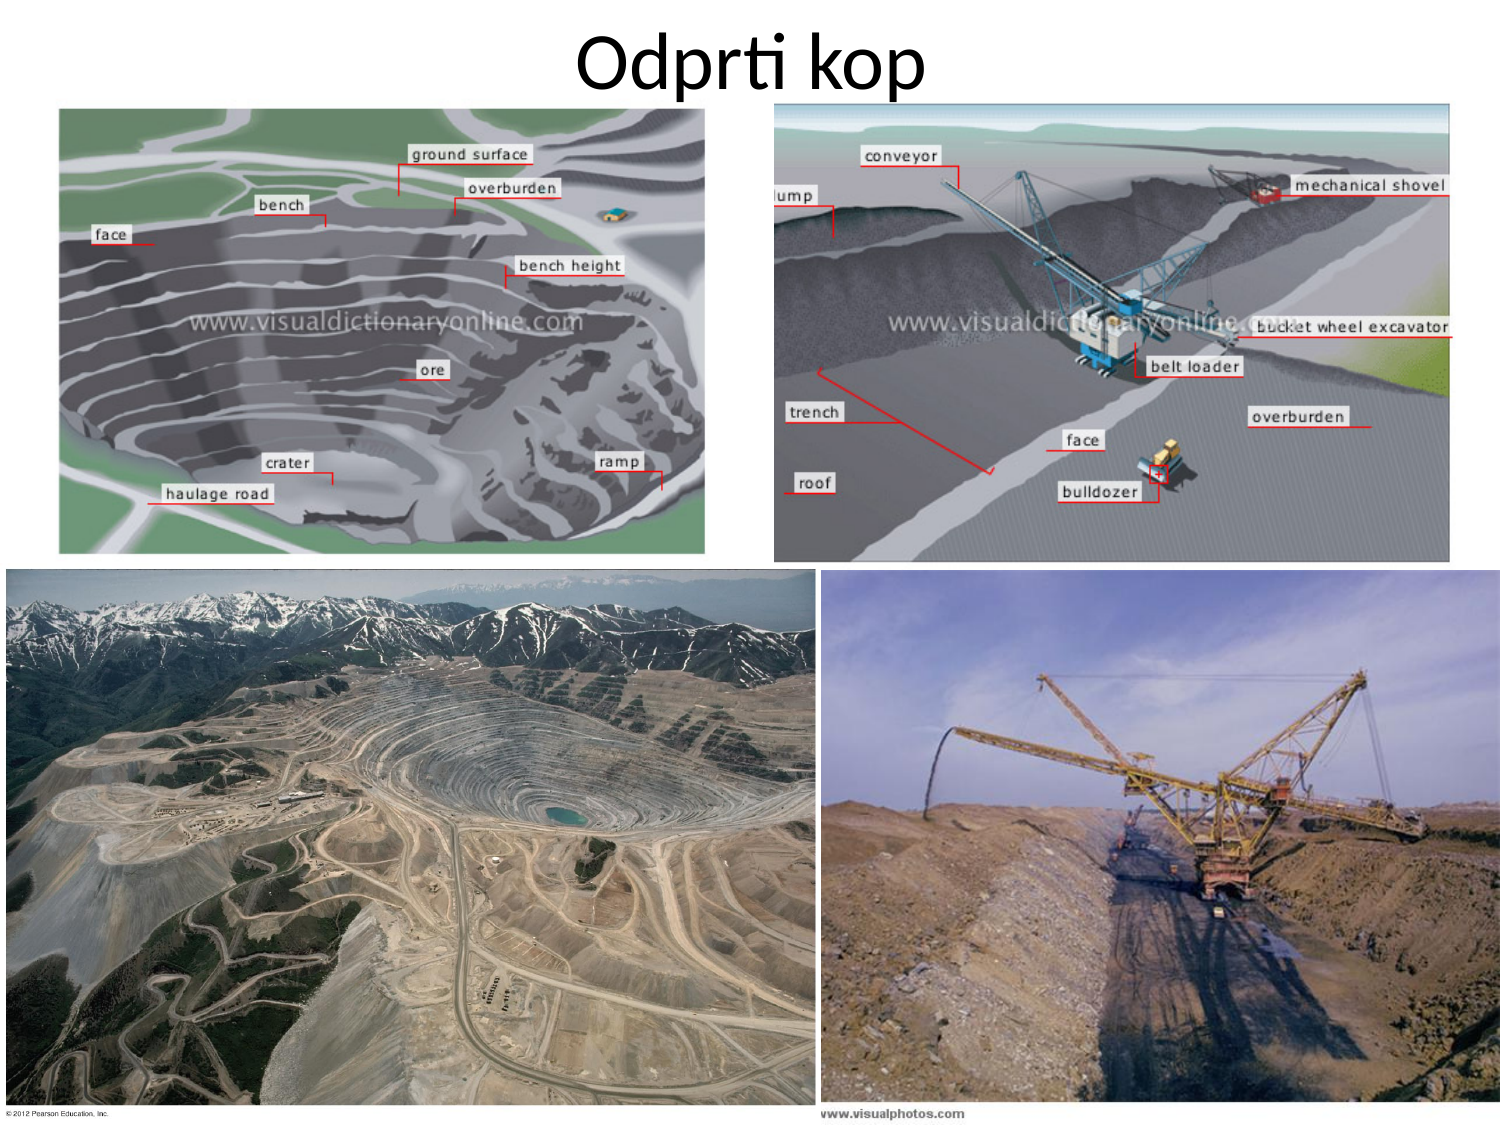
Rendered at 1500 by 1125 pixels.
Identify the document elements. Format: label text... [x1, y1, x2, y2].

title Odprti kop [76, 0, 1427, 114]
picture [0, 42, 1500, 1125]
